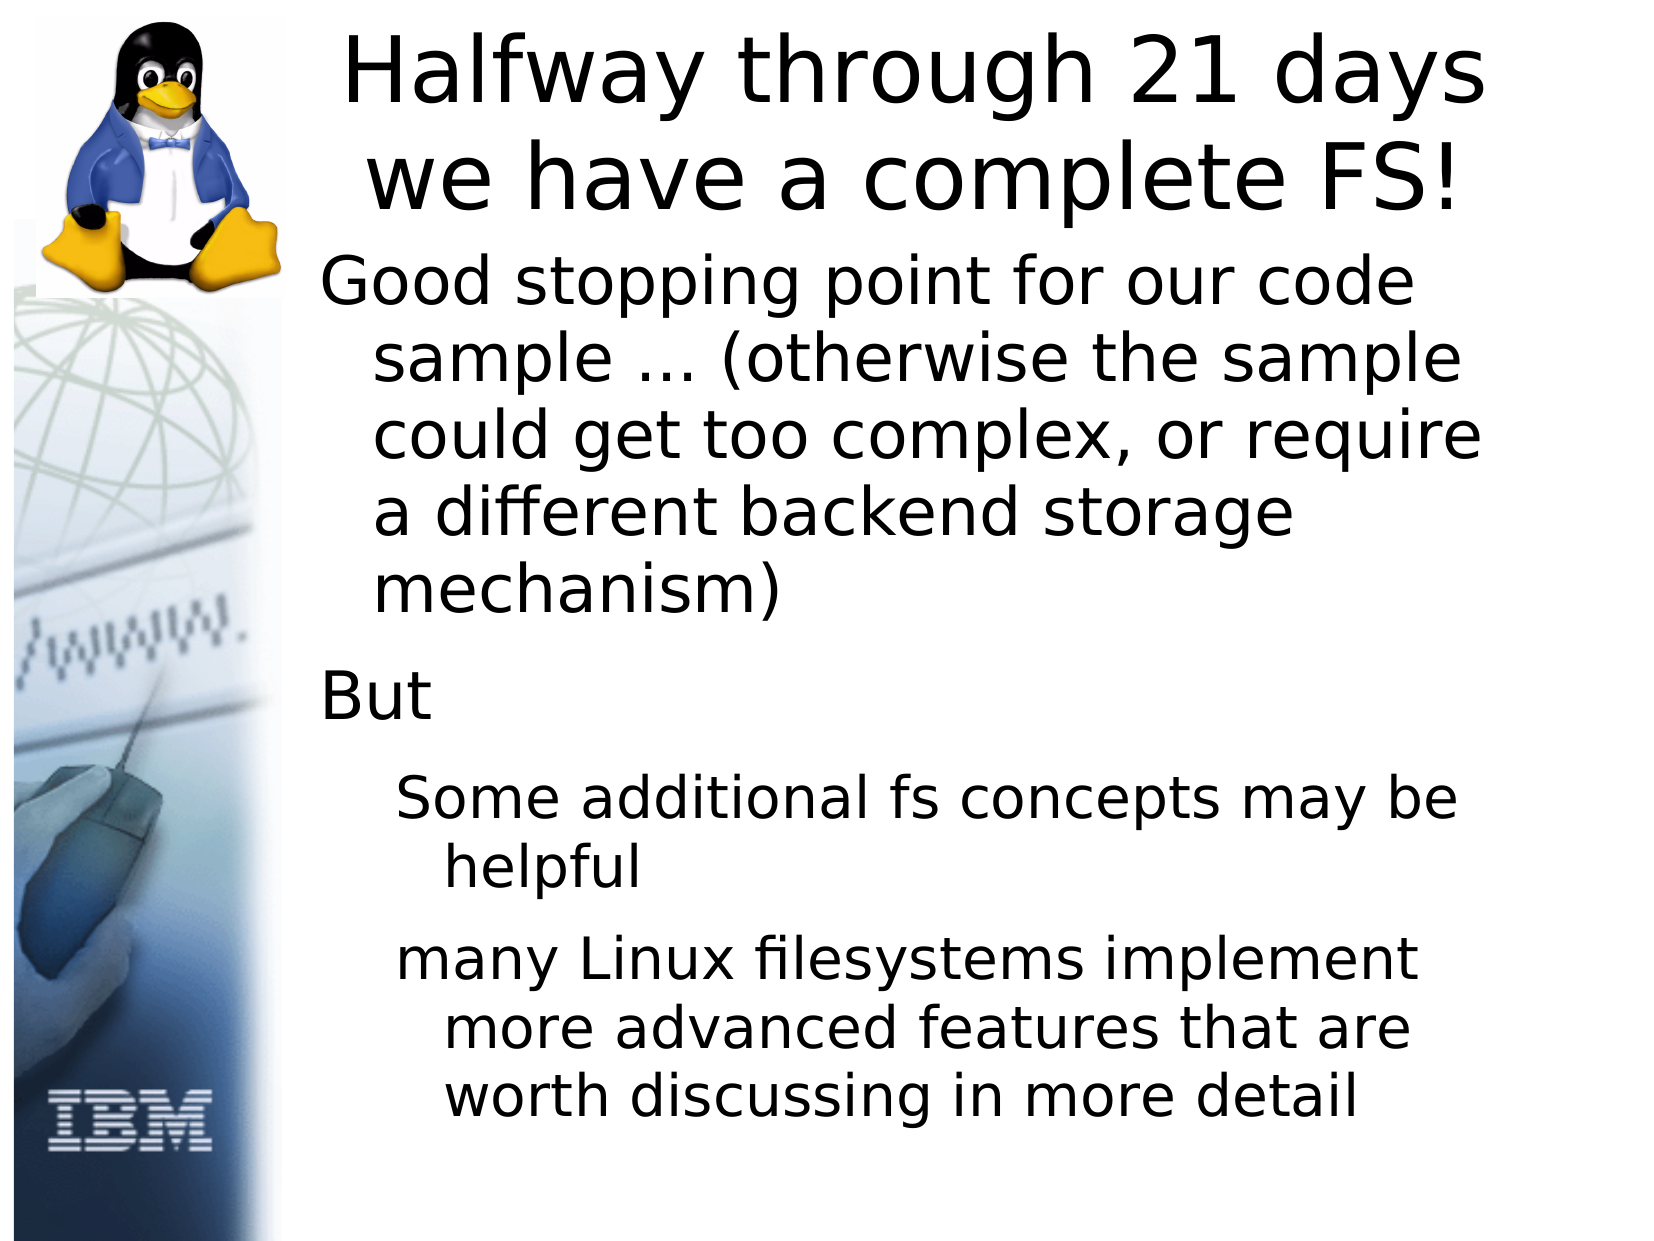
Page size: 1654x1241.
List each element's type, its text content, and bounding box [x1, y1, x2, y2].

list Good stopping point for our code sample ... (otherwise the sample could get too complex, or require a different backend storage mechanism) But Some additional fs concepts may be helpful many Linux filesystems implement more advanced features that are worth discussing in more detail [301, 243, 1520, 1182]
title Halfway through 21 days we have a complete FS! [301, 17, 1528, 231]
